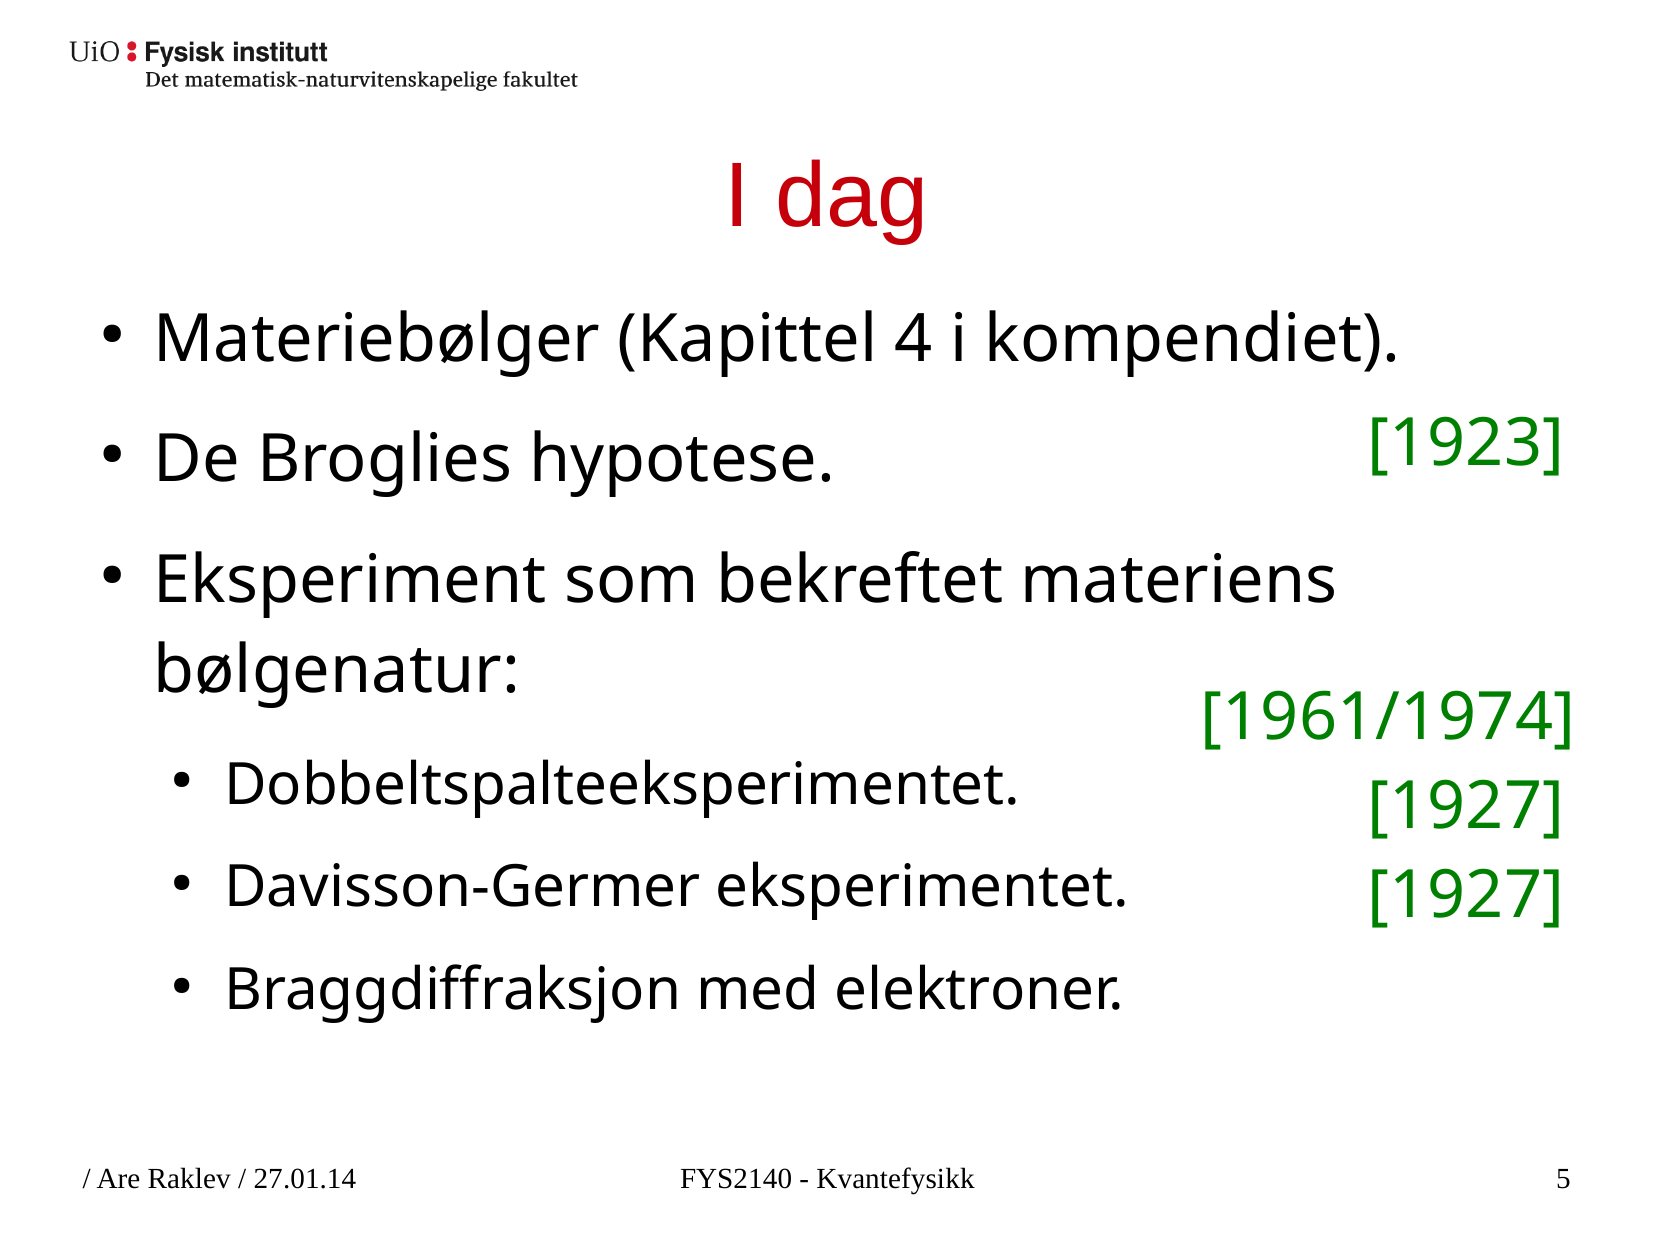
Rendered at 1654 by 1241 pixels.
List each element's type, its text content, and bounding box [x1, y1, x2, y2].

text_box [1927] [1329, 838, 1568, 929]
title I dag [82, 90, 1571, 290]
text_box [1923] [1329, 386, 1568, 477]
picture [68, 37, 581, 93]
list Materiebølger (Kapittel 4 i kompendiet). De Broglies hypotese. Eksperiment som bekreftet materiens bølgenatur: Dobbeltspalteeksperimentet. Davisson-Germer eksperimentet. Braggdiffraksjon med elektroner. [82, 290, 1571, 1094]
text_box [1927] [1329, 751, 1568, 838]
text_box [1961/1974] [1162, 660, 1568, 751]
